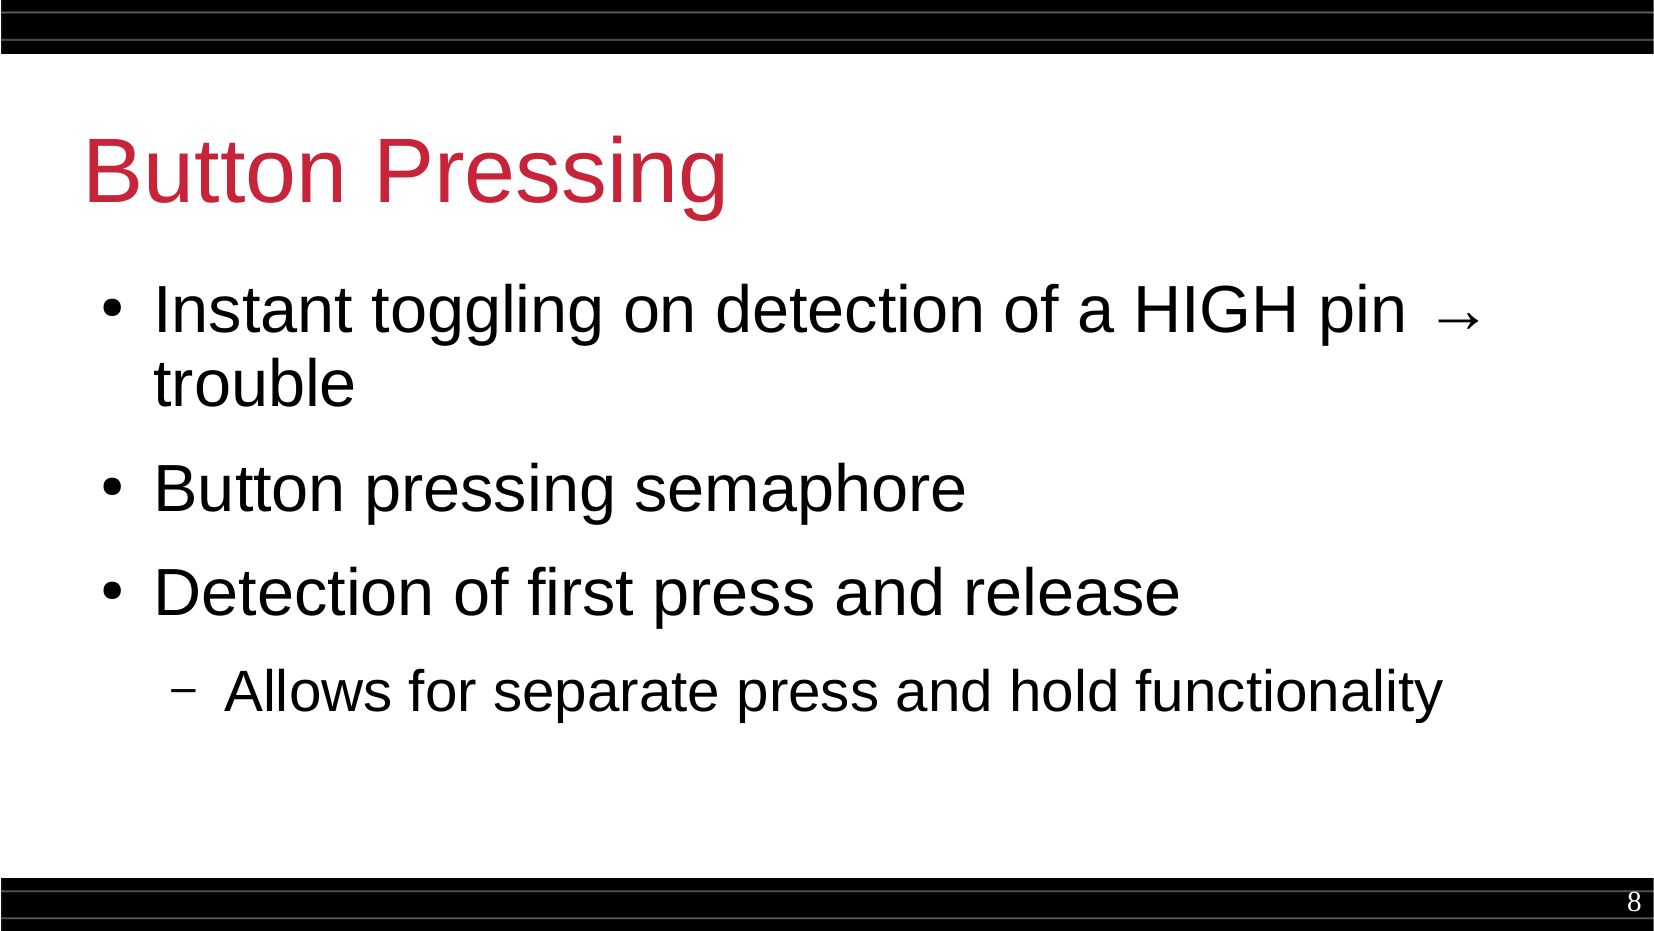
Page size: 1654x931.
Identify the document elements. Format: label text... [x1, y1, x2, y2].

title Button Pressing [82, 92, 1571, 249]
list Instant toggling on detection of a HIGH pin → trouble Button pressing semaphore Detection of first press and release Allows for separate press and hold functionality [82, 271, 1571, 758]
picture [1, 878, 1654, 931]
picture [1, 0, 1654, 54]
